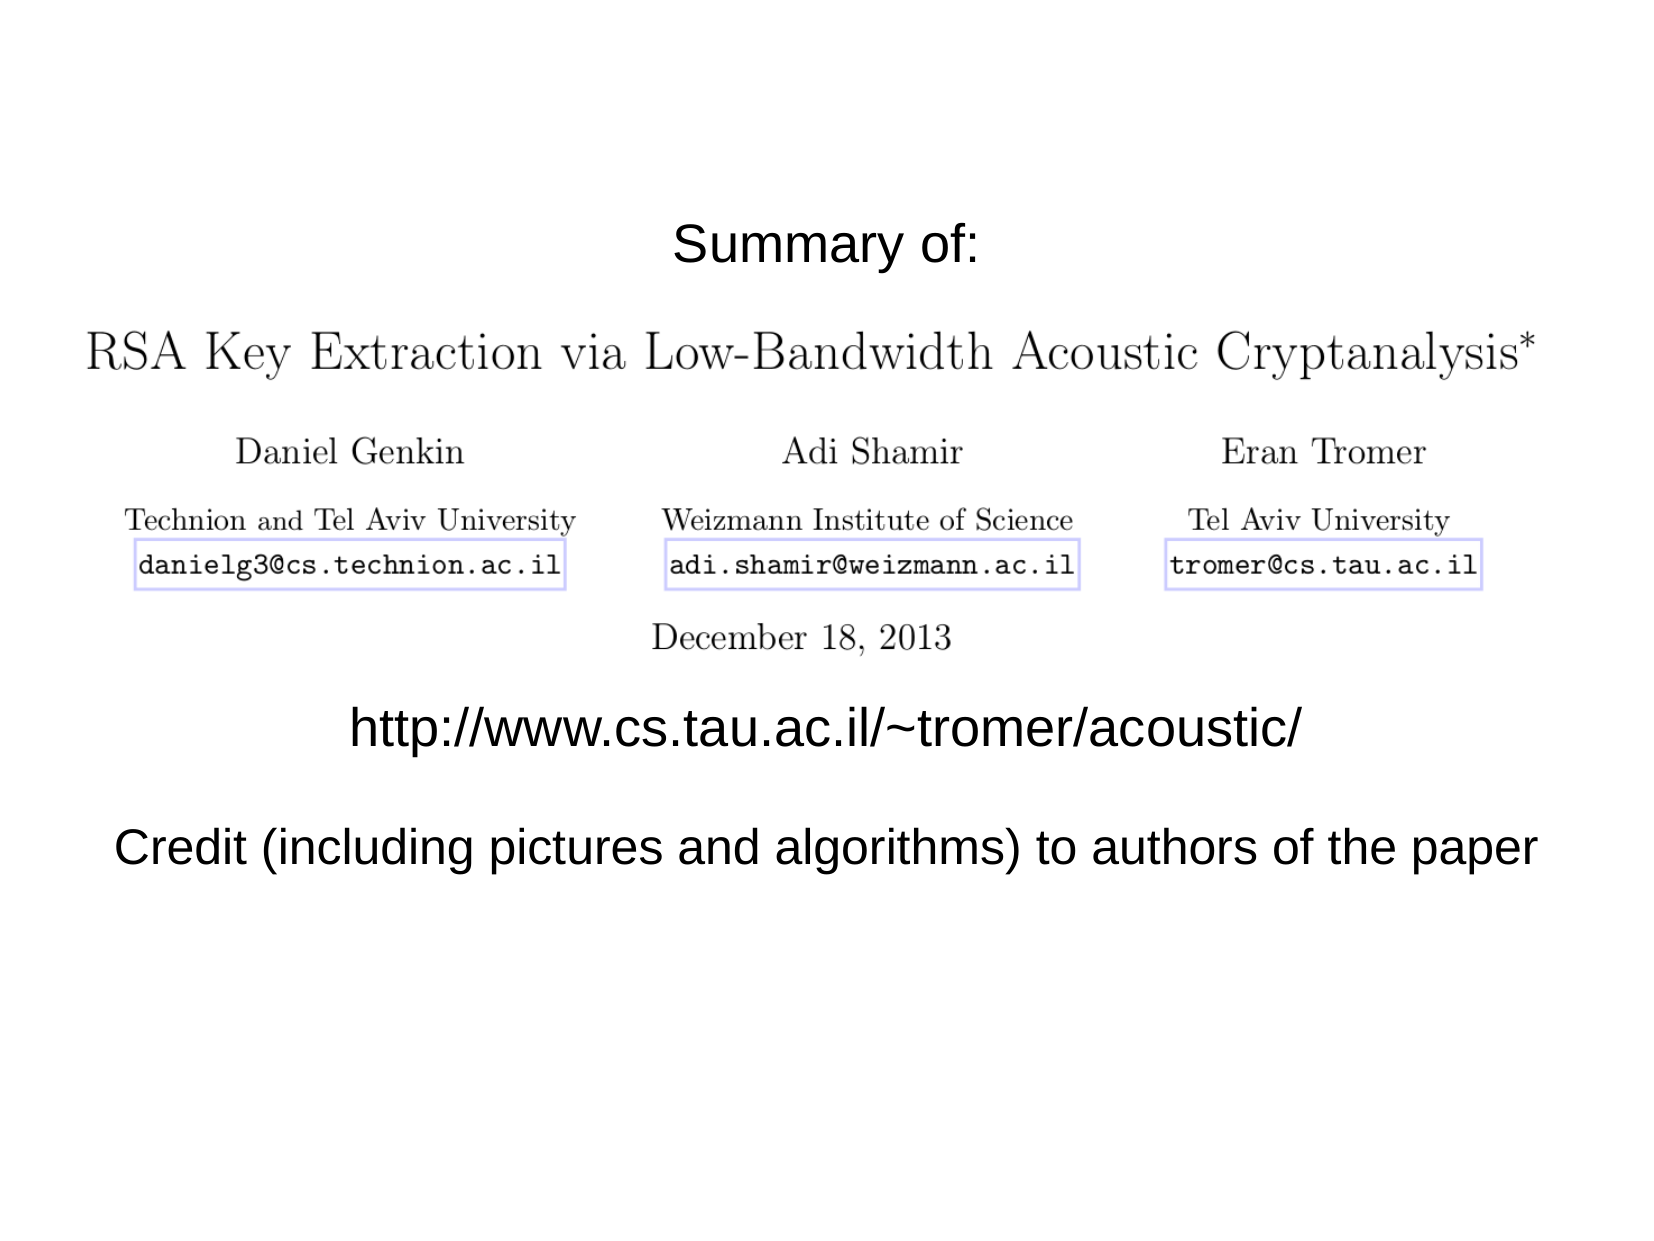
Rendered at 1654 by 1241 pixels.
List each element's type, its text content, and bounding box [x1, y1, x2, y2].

picture [70, 307, 1571, 675]
subtitle Summary of: http://www.cs.tau.ac.il/~tromer/acoustic/ Credit (including pictures and algorithms) to authors of the paper [82, 675, 1571, 1170]
subtitle Summary of: http://www.cs.tau.ac.il/~tromer/acoustic/ Credit (including pictures and algorithms) to authors of the paper [82, 49, 1571, 307]
